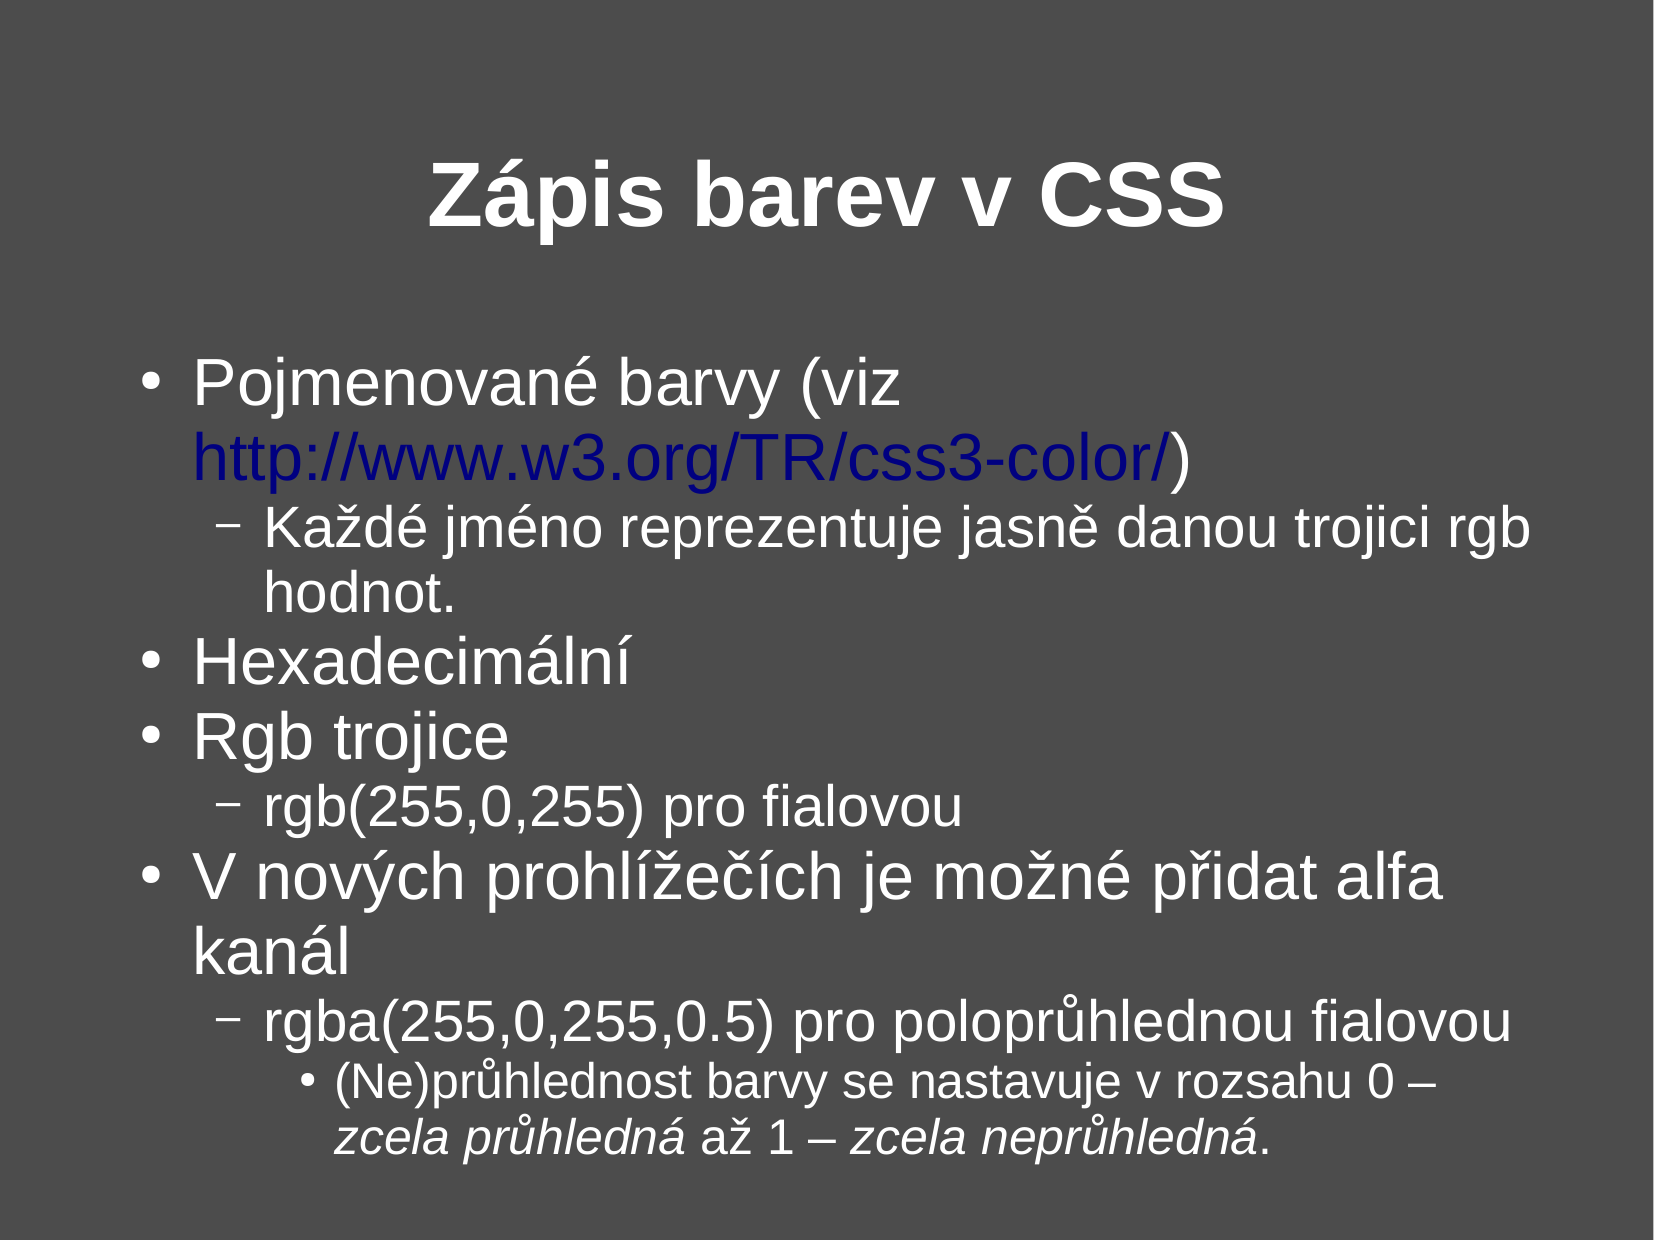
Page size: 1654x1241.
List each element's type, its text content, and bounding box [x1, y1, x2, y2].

title Zápis barev v CSS [121, 91, 1534, 299]
list Pojmenované barvy (viz http://www.w3.org/TR/css3-color/) Každé jméno reprezentuje jasně danou trojici rgb hodnot. Hexadecimální Rgb trojice rgb(255,0,255) pro fialovou V nových prohlížečích je možné přidat alfa kanál rgba(255,0,255,0.5) pro poloprůhlednou fialovou (Ne)průhlednost barvy se nastavuje v rozsahu 0 – zcela průhledná až 1 – zcela neprůhledná. [121, 344, 1534, 1167]
